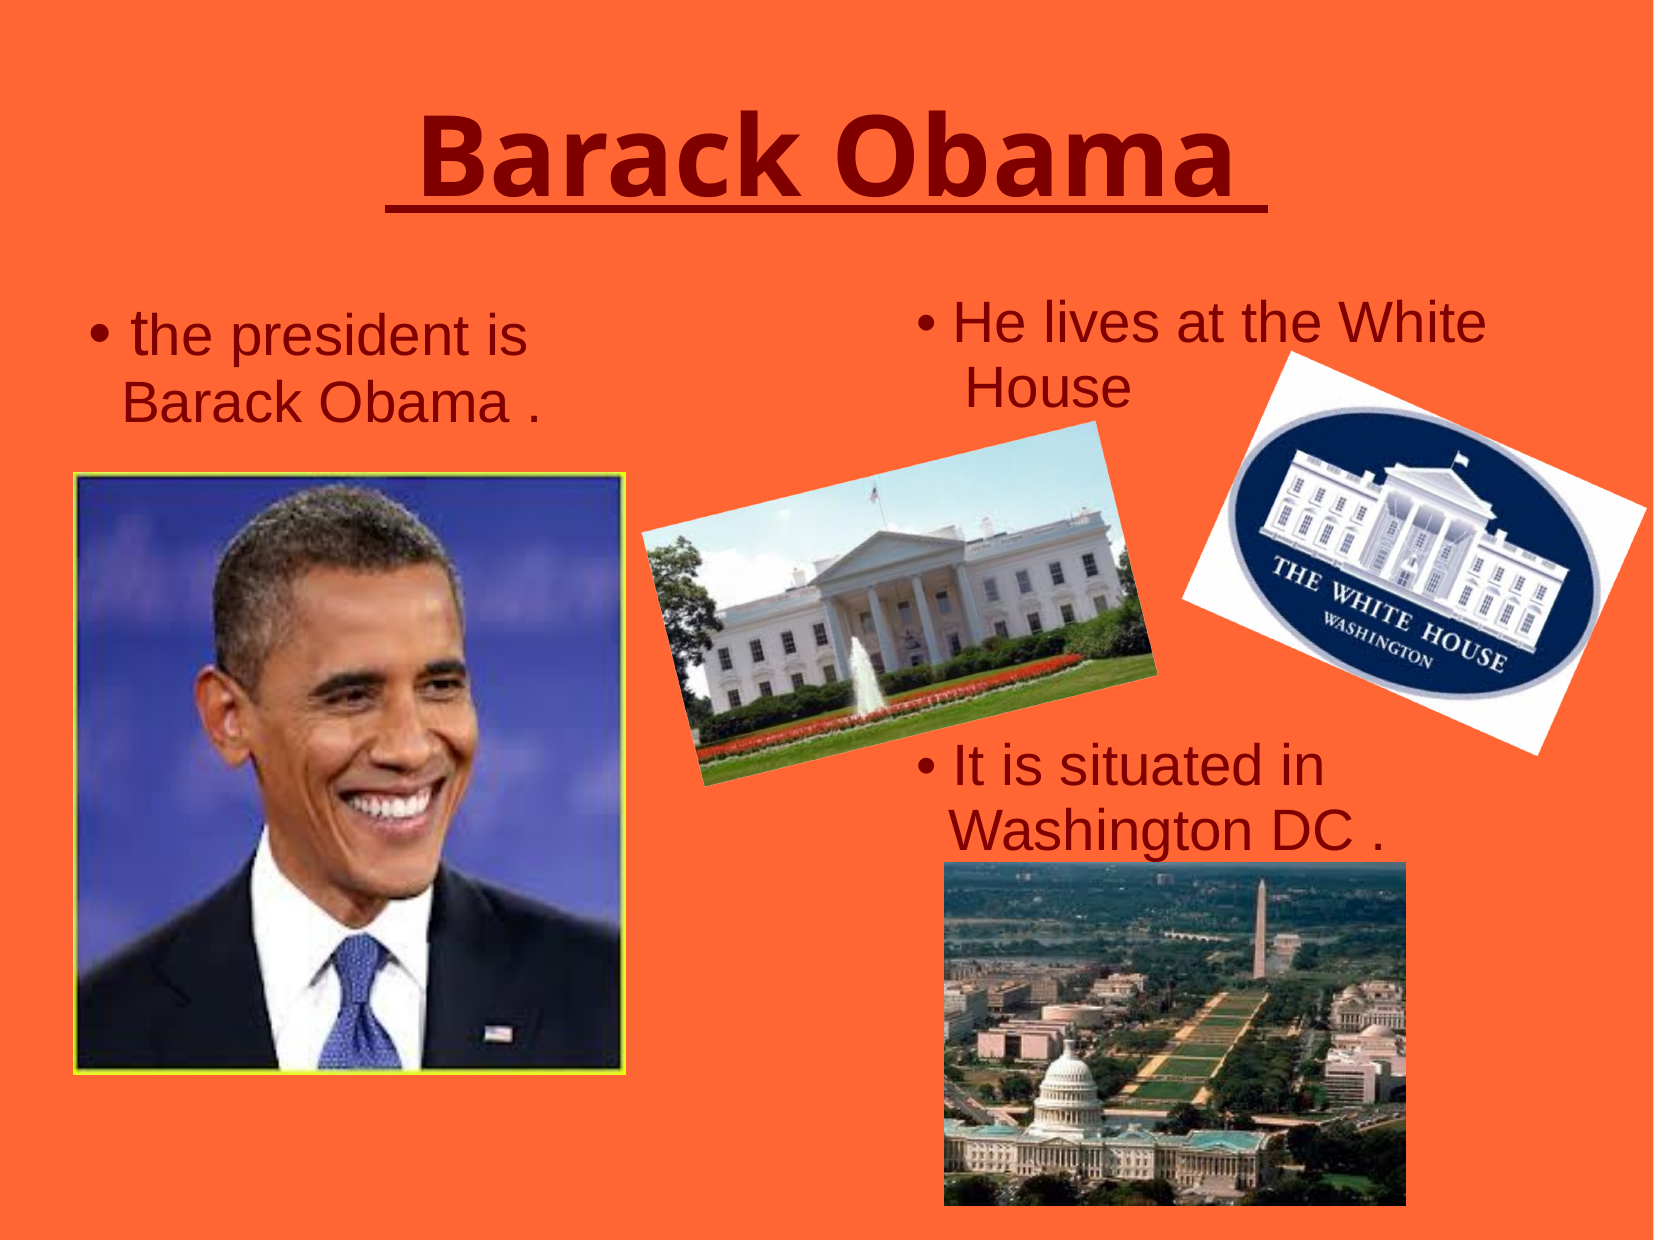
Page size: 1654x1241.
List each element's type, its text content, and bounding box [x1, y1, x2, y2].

picture [641, 420, 1158, 788]
picture [944, 862, 1406, 1206]
picture [1181, 350, 1647, 756]
list • He lives at the White House • It is situated in Washington DC . [845, 290, 1572, 1109]
picture [73, 472, 626, 1075]
list • the president is Barack Obama . [88, 295, 815, 1241]
title Barack Obama [82, 49, 1571, 257]
